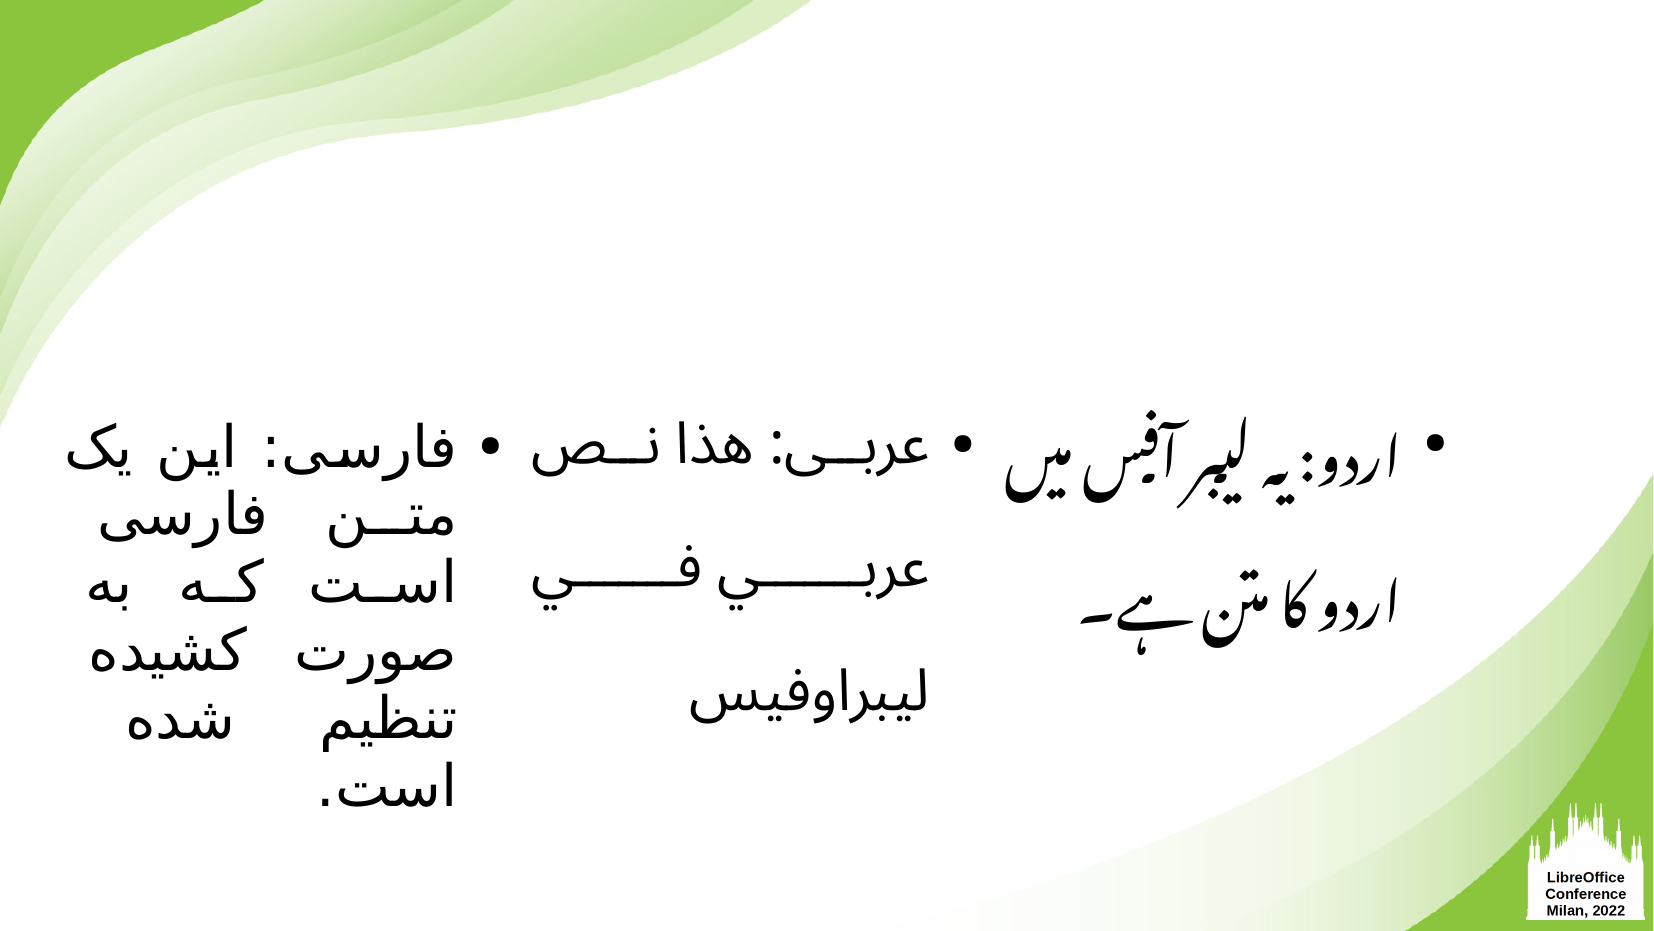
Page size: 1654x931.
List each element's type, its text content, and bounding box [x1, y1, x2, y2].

list عربی: هذا نص عربي في لیبراوفیس [531, 383, 975, 886]
list فارسی: این یک متن فارسی است که به صورت کشیده تنظیم شده است. [59, 413, 502, 886]
list اردو: یہ ليبر آفس میں اردو کا متن ہے۔ [1003, 372, 1447, 904]
picture [0, 0, 1654, 931]
